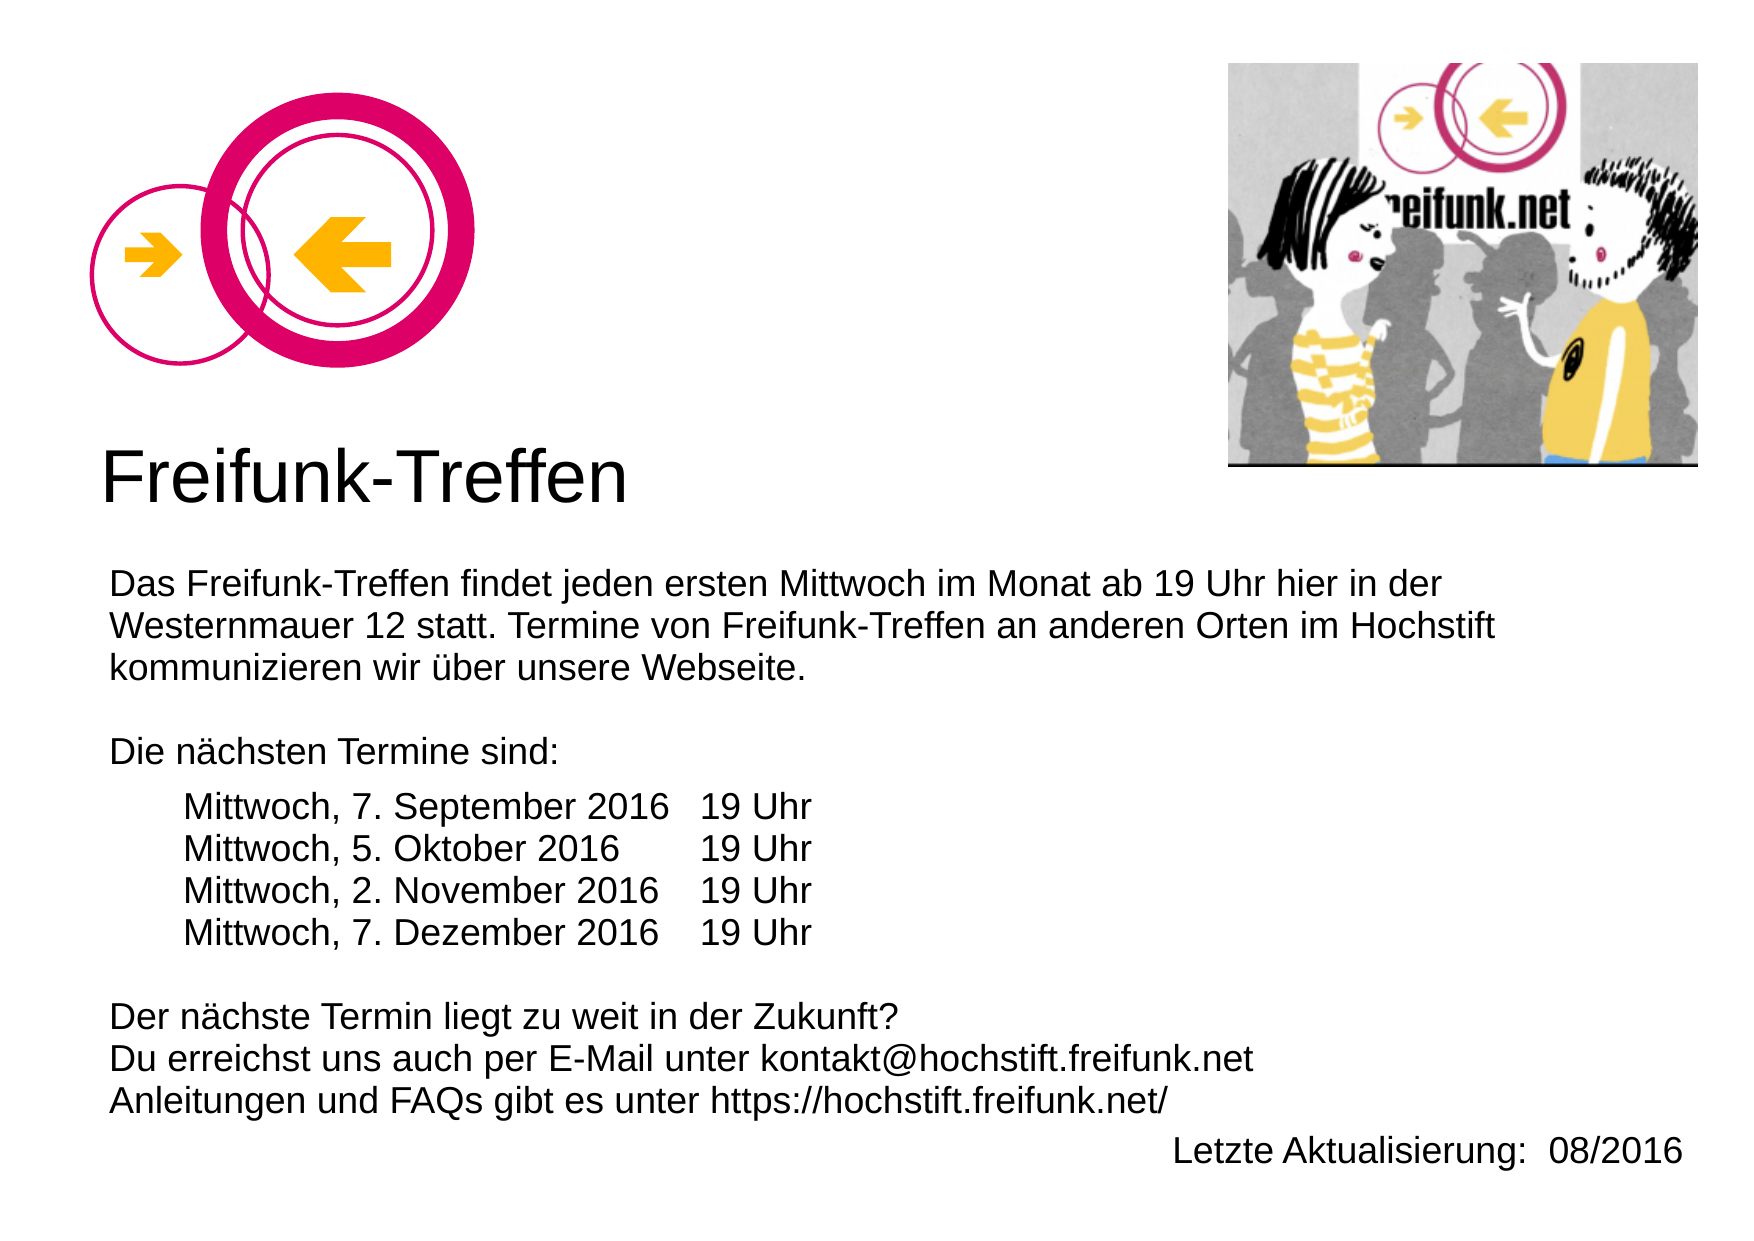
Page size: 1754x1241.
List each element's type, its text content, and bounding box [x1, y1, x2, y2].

text_box Letzte Aktualisierung: 08/2016 [1157, 1122, 1703, 1179]
text_box Freifunk-Treffen [85, 426, 645, 526]
picture [1228, 63, 1698, 467]
picture [66, 64, 502, 395]
text_box Das Freifunk-Treffen findet jeden ersten Mittwoch im Monat ab 19 Uhr hier in der Westernmauer 12 statt. Termine von Freifunk-Treffen an anderen Orten im Hochstift kommunizieren wir über unsere Webseite. Die nächsten Termine sind: Mittwoch, 7. September 2016 19 Uhr Mittwoch, 5. Oktober 2016 19 Uhr Mittwoch, 2. November 2016 19 Uhr Mittwoch, 7. Dezember 2016 19 Uhr Der nächste Termin liegt zu weit in der Zukunft? Du erreichst uns auch per E-Mail unter kontakt@hochstift.freifunk.net Anleitungen und FAQs gibt es unter https://hochstift.freifunk.net/ [94, 555, 1512, 1171]
